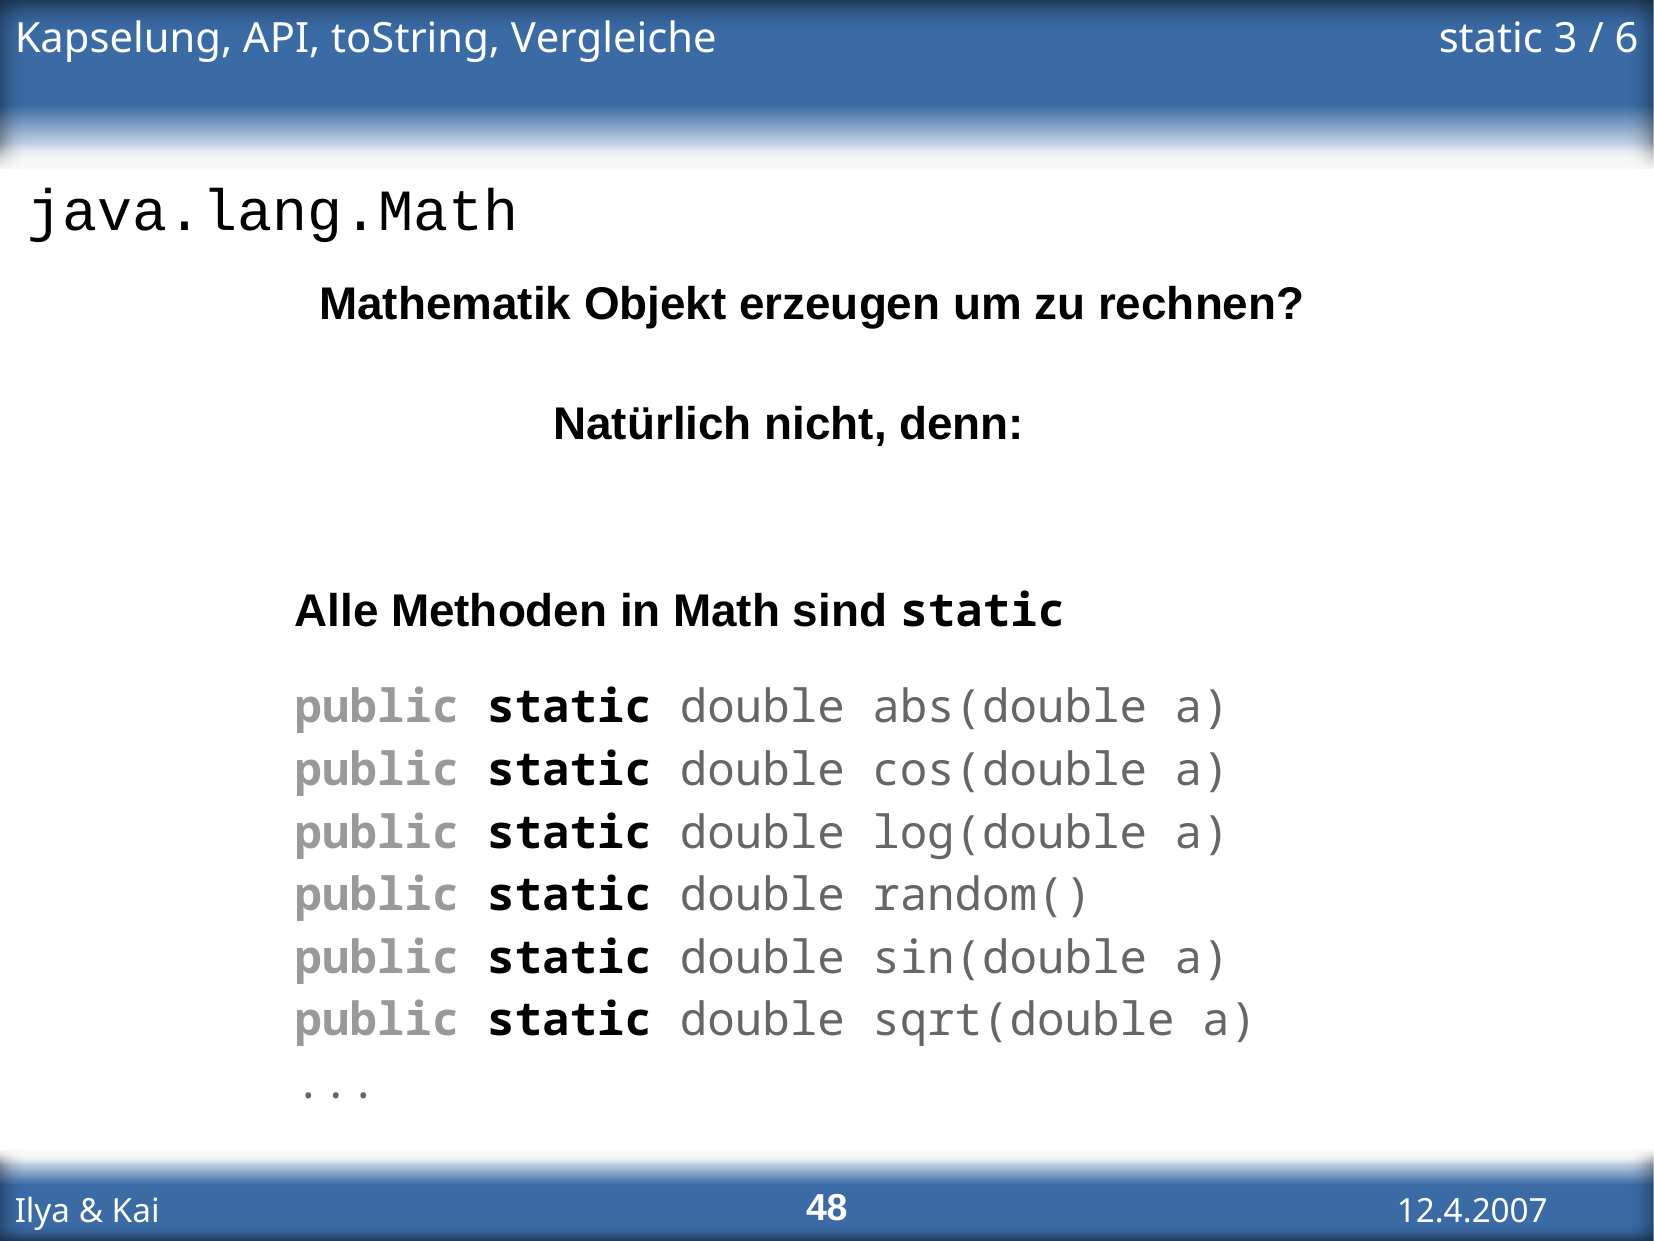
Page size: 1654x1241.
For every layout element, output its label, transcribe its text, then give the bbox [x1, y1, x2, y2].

picture [0, 0, 1654, 169]
text_box java.lang.Math [13, 174, 586, 261]
picture [0, 1149, 1654, 1241]
text_box Natürlich nicht, denn: [538, 390, 1115, 469]
text_box static 3 / 6 [1226, 0, 1654, 73]
text_box Mathematik Objekt erzeugen um zu rechnen? [292, 270, 1362, 343]
text_box Alle Methoden in Math sind static public static double abs(double a) public static double cos(double a) public static double log(double a) public static double random() public static double sin(double a) public static double sqrt(double a) ... [279, 570, 1374, 1075]
